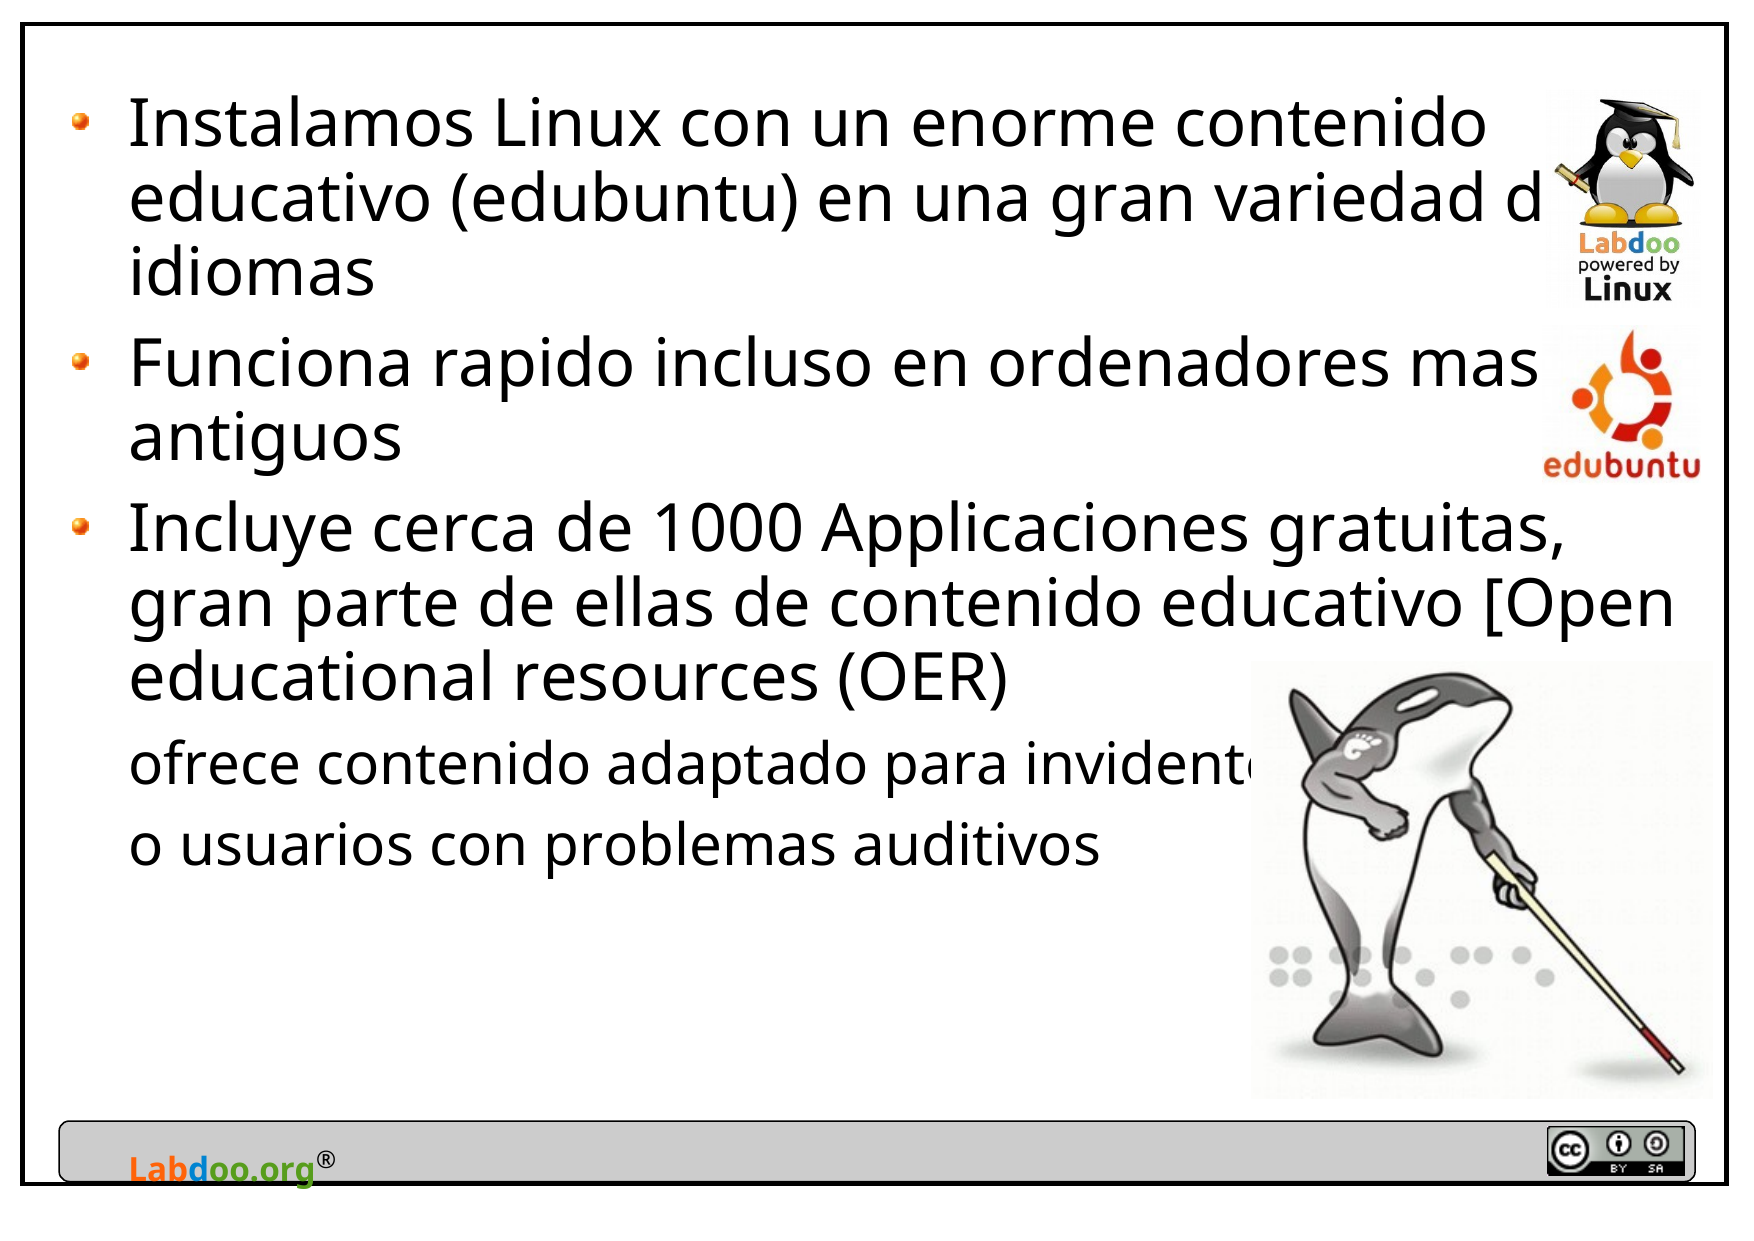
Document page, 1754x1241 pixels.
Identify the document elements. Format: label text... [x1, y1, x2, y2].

picture [72, 518, 89, 535]
picture [1251, 661, 1713, 1099]
picture [1547, 1126, 1685, 1176]
text_box Instalamos Linux con un enorme contenido educativo (edubuntu) en una gran variedad de idiomas Funciona rapido incluso en ordenadores mas antiguos Incluye cerca de 1000 Applicaciones gratuitas, gran parte de ellas de contenido educativo [Open educational resources (OER) ofrece contenido adaptado para invidentes o usuarios con problemas auditivos [72, 82, 1689, 461]
picture [1546, 89, 1701, 308]
picture [72, 353, 89, 370]
text_box Labdoo.org® [113, 1115, 1191, 1194]
picture [72, 113, 89, 130]
picture [1542, 325, 1701, 485]
